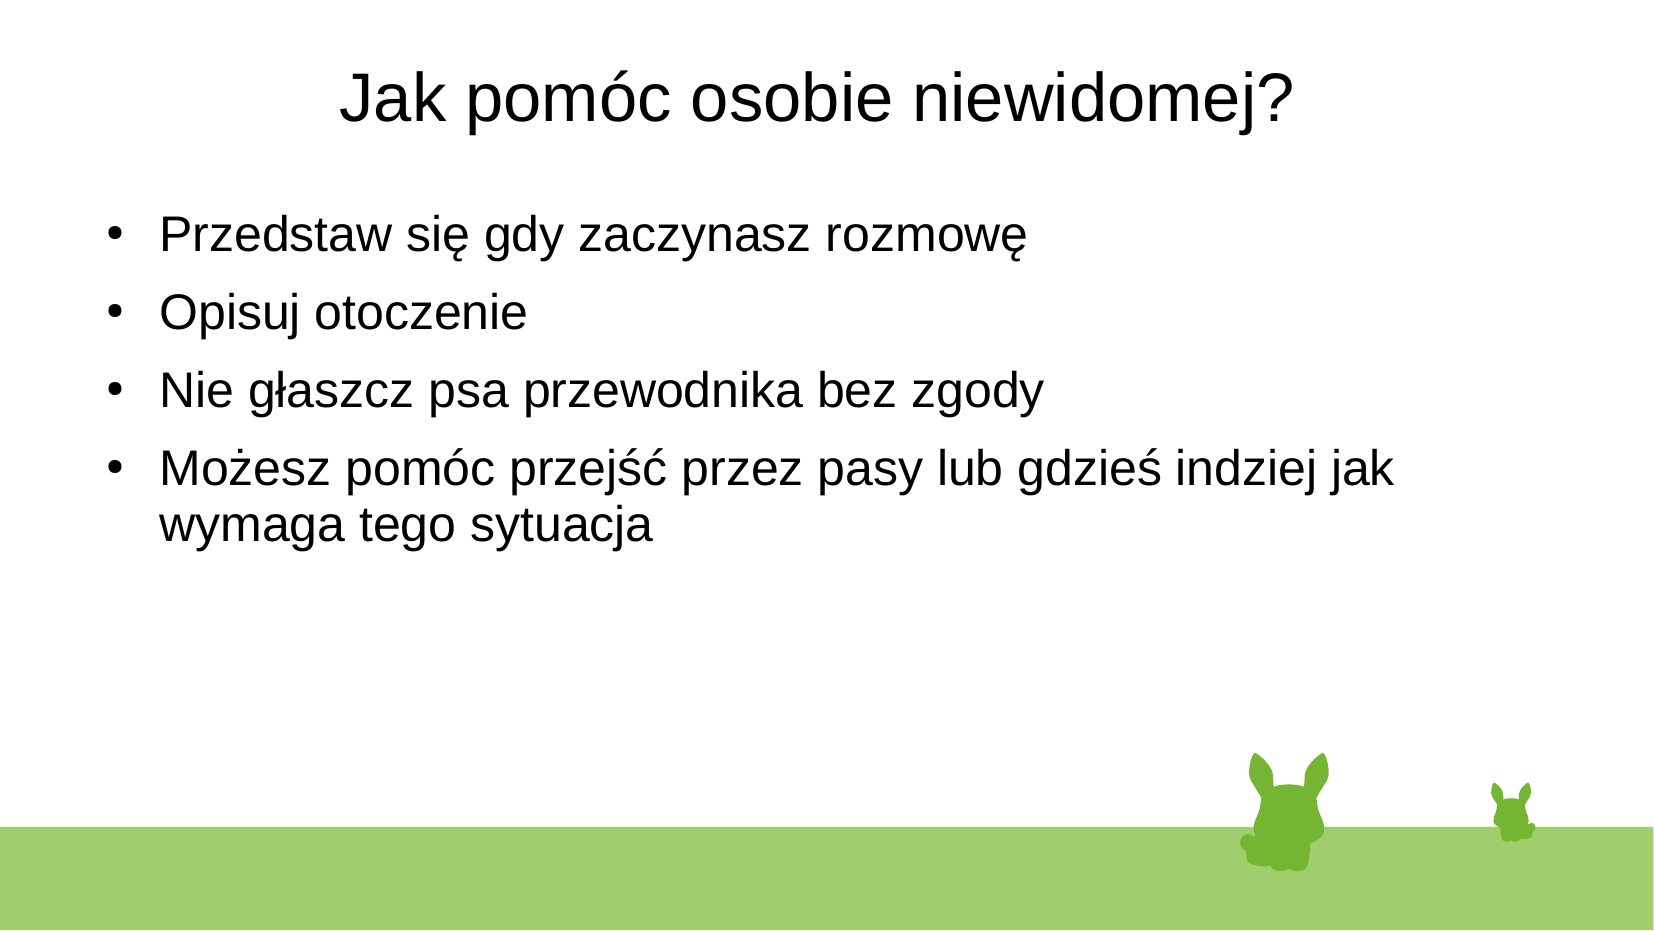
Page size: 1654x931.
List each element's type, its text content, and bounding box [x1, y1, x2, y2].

list Przedstaw się gdy zaczynasz rozmowę Opisuj otoczenie Nie głaszcz psa przewodnika bez zgody Możesz pomóc przejść przez pasy lub gdzieś indziej jak wymaga tego sytuacja [88, 206, 1565, 739]
title Jak pomóc osobie niewidomej? [88, 59, 1565, 206]
